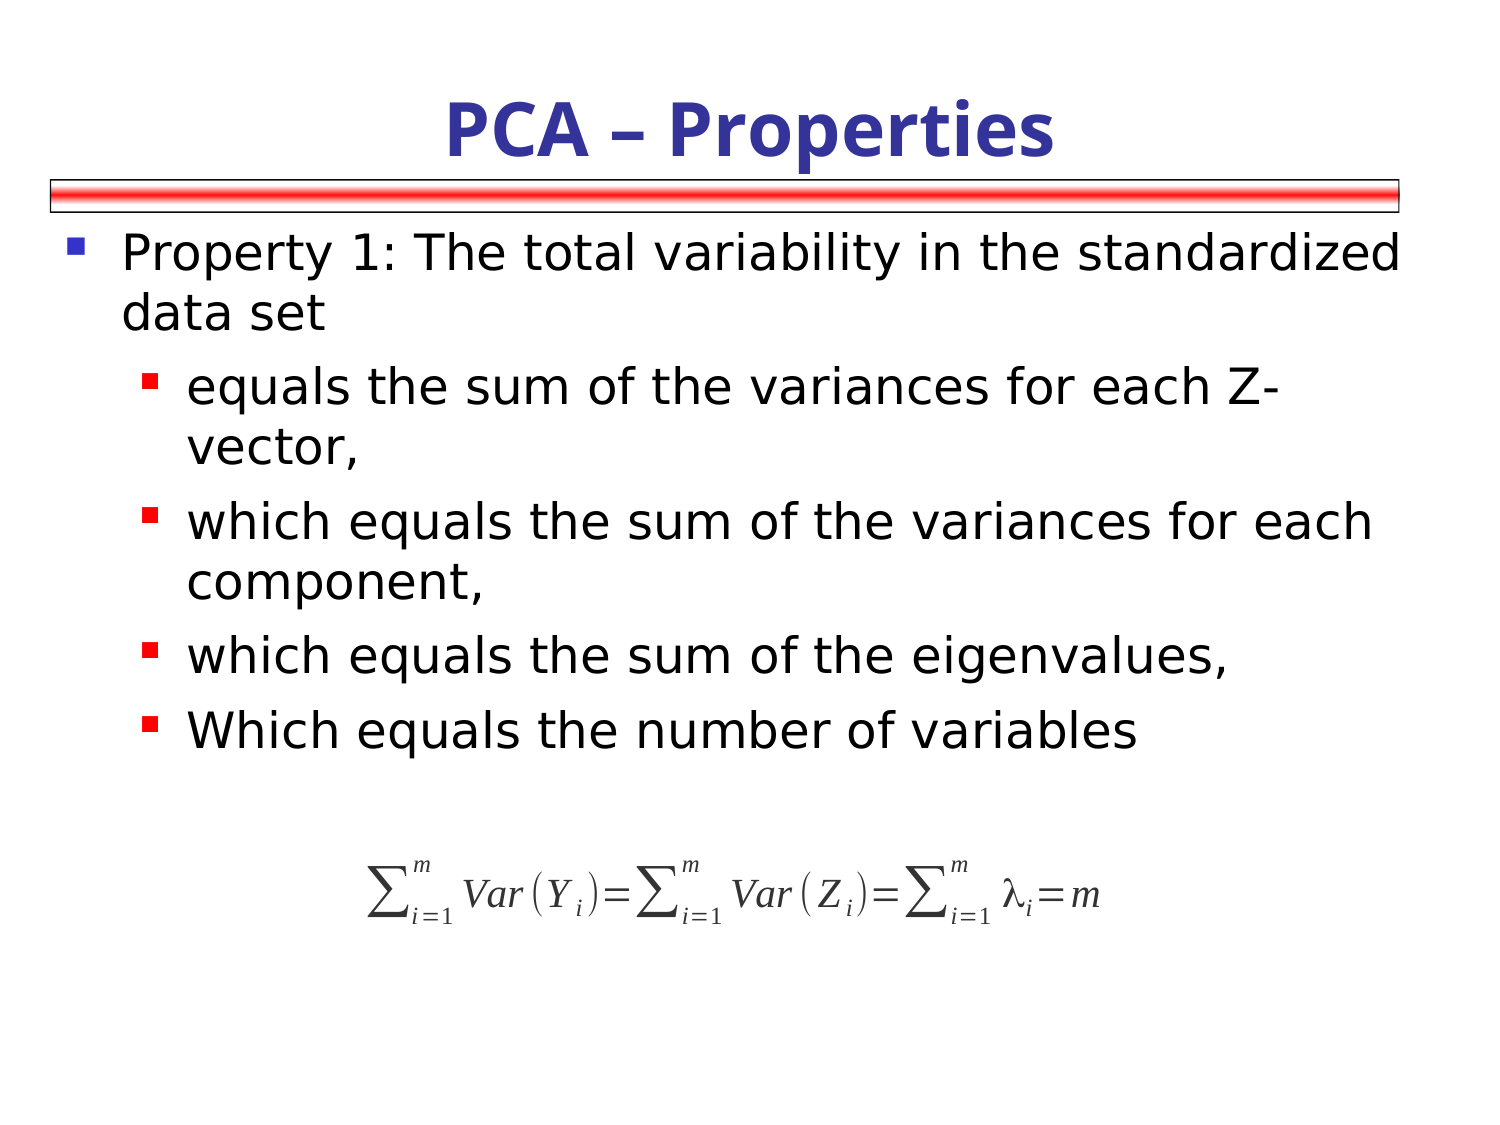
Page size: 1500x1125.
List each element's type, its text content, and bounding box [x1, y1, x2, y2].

title PCA – Properties [0, 74, 1500, 180]
list Property 1: The total variability in the standardized data set equals the sum of the variances for each Z-vector, which equals the sum of the variances for each component, which equals the sum of the eigenvalues, Which equals the number of variables [49, 212, 1425, 1081]
chart [358, 850, 1107, 930]
